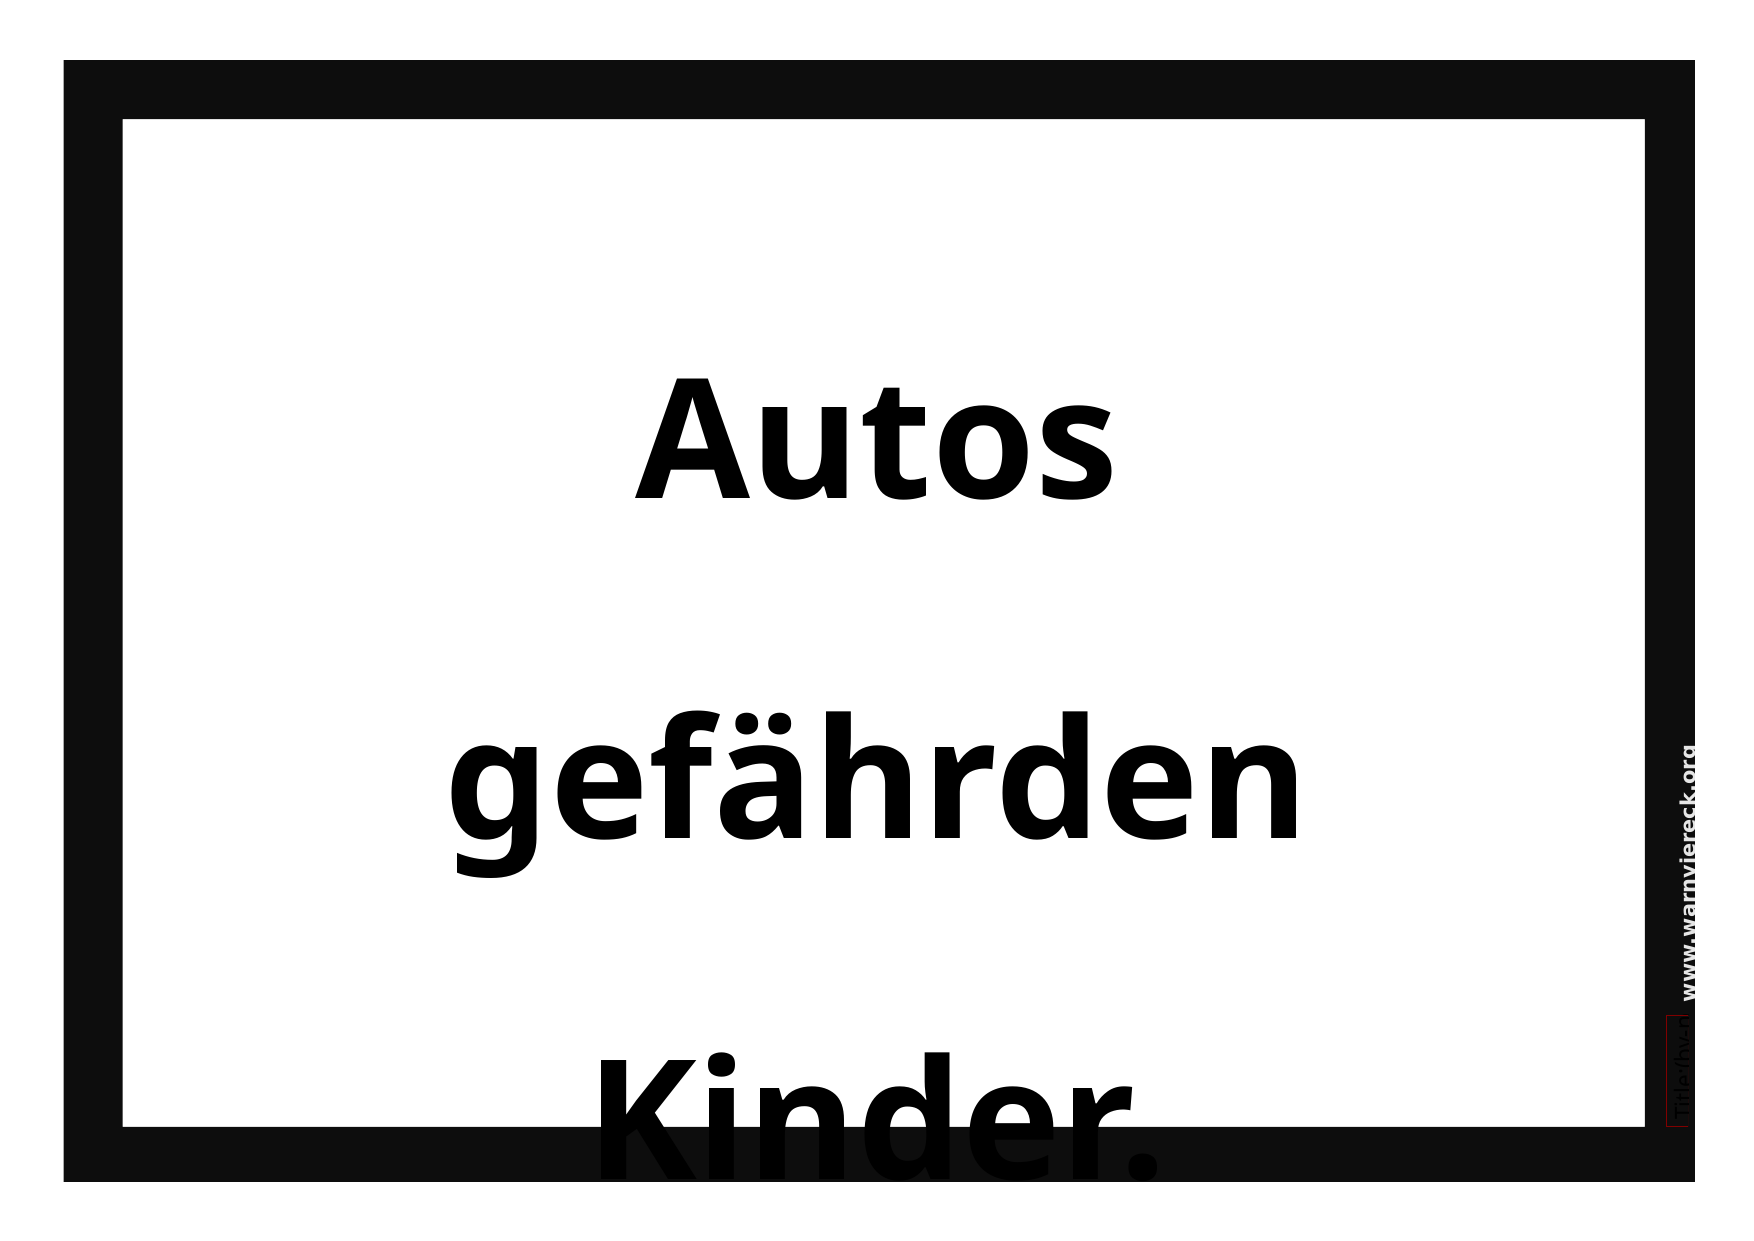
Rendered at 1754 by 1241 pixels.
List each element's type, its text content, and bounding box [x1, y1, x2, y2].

text_box Autos gefährden Kinder. 75% überschreiten das Tempolimit von 30 km/h. [182, 199, 1573, 1143]
